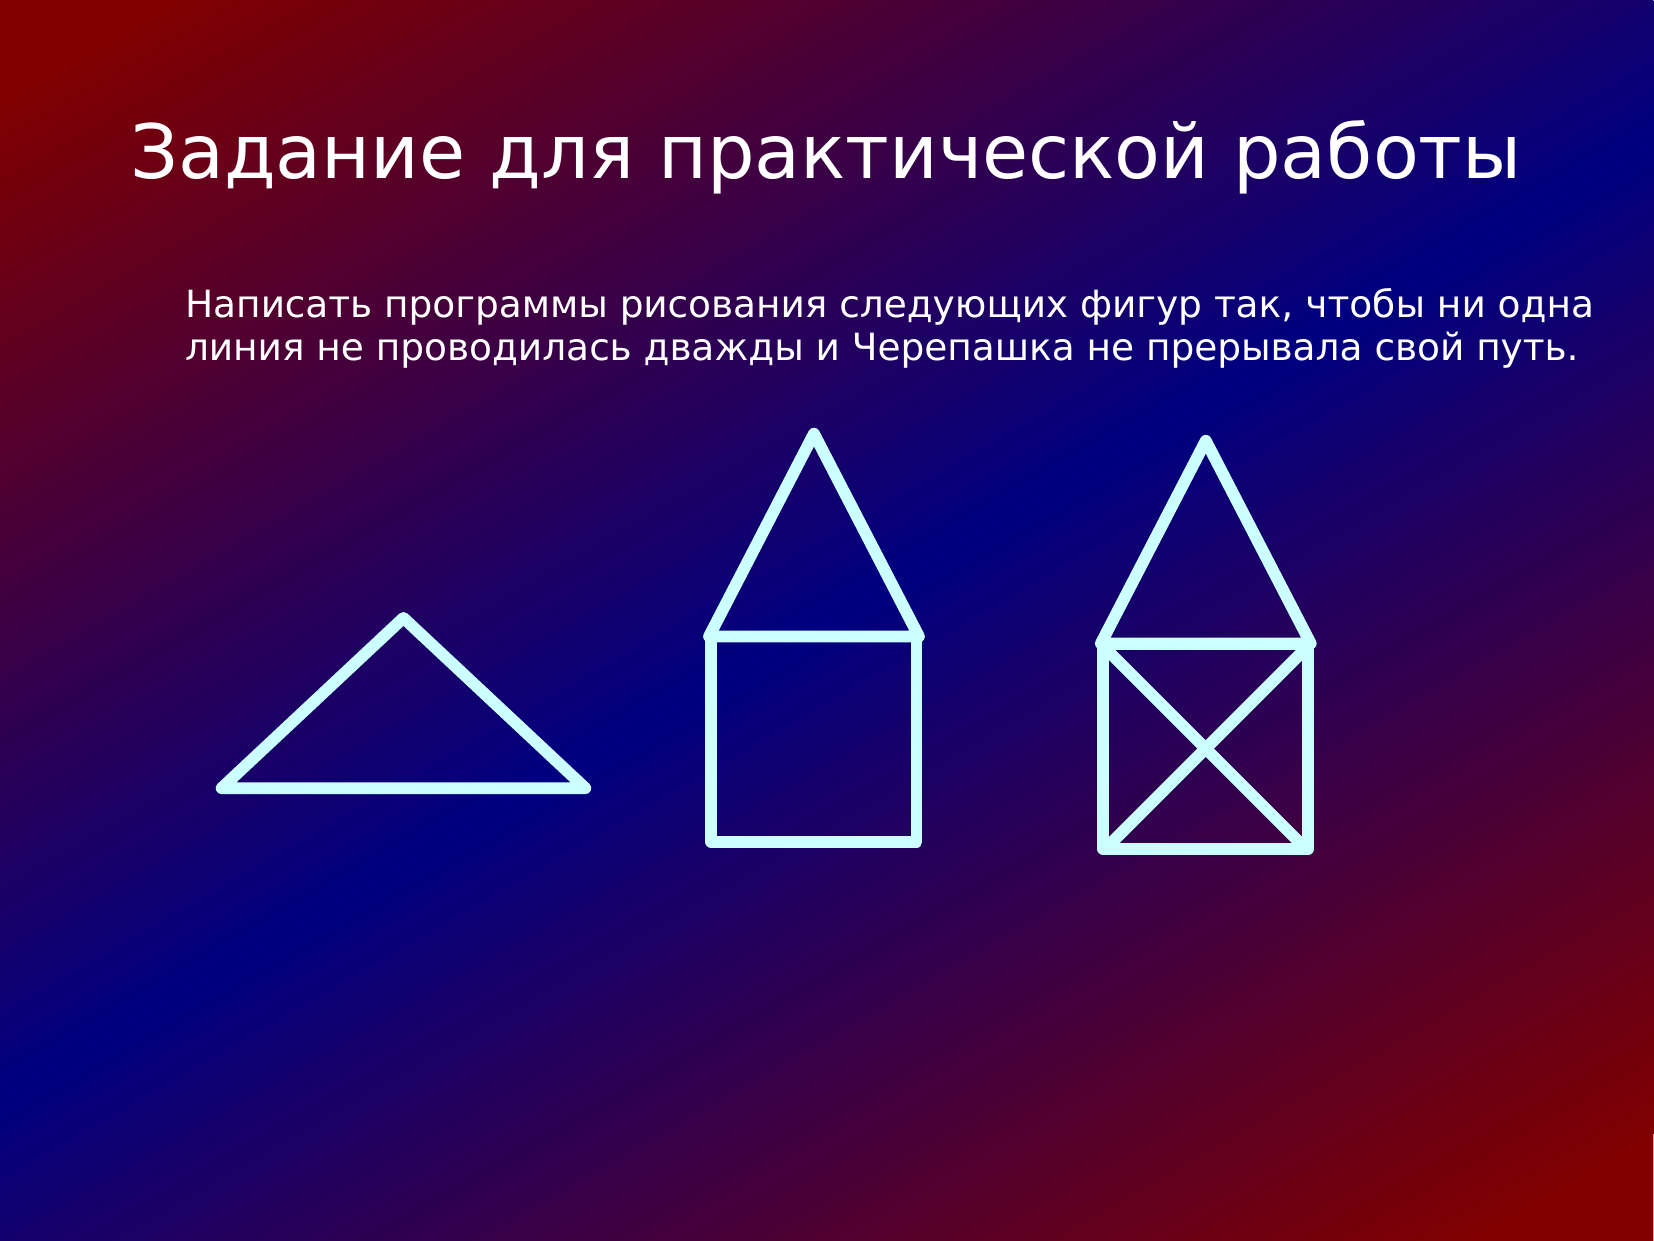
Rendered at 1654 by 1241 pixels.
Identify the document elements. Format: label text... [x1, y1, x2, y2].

title Задание для практической работы [82, 56, 1571, 250]
text_box Написать программы рисования следующих фигур так, чтобы ни одна линия не проводилась дважды и Черепашка не прерывала свой путь. [170, 275, 1635, 378]
